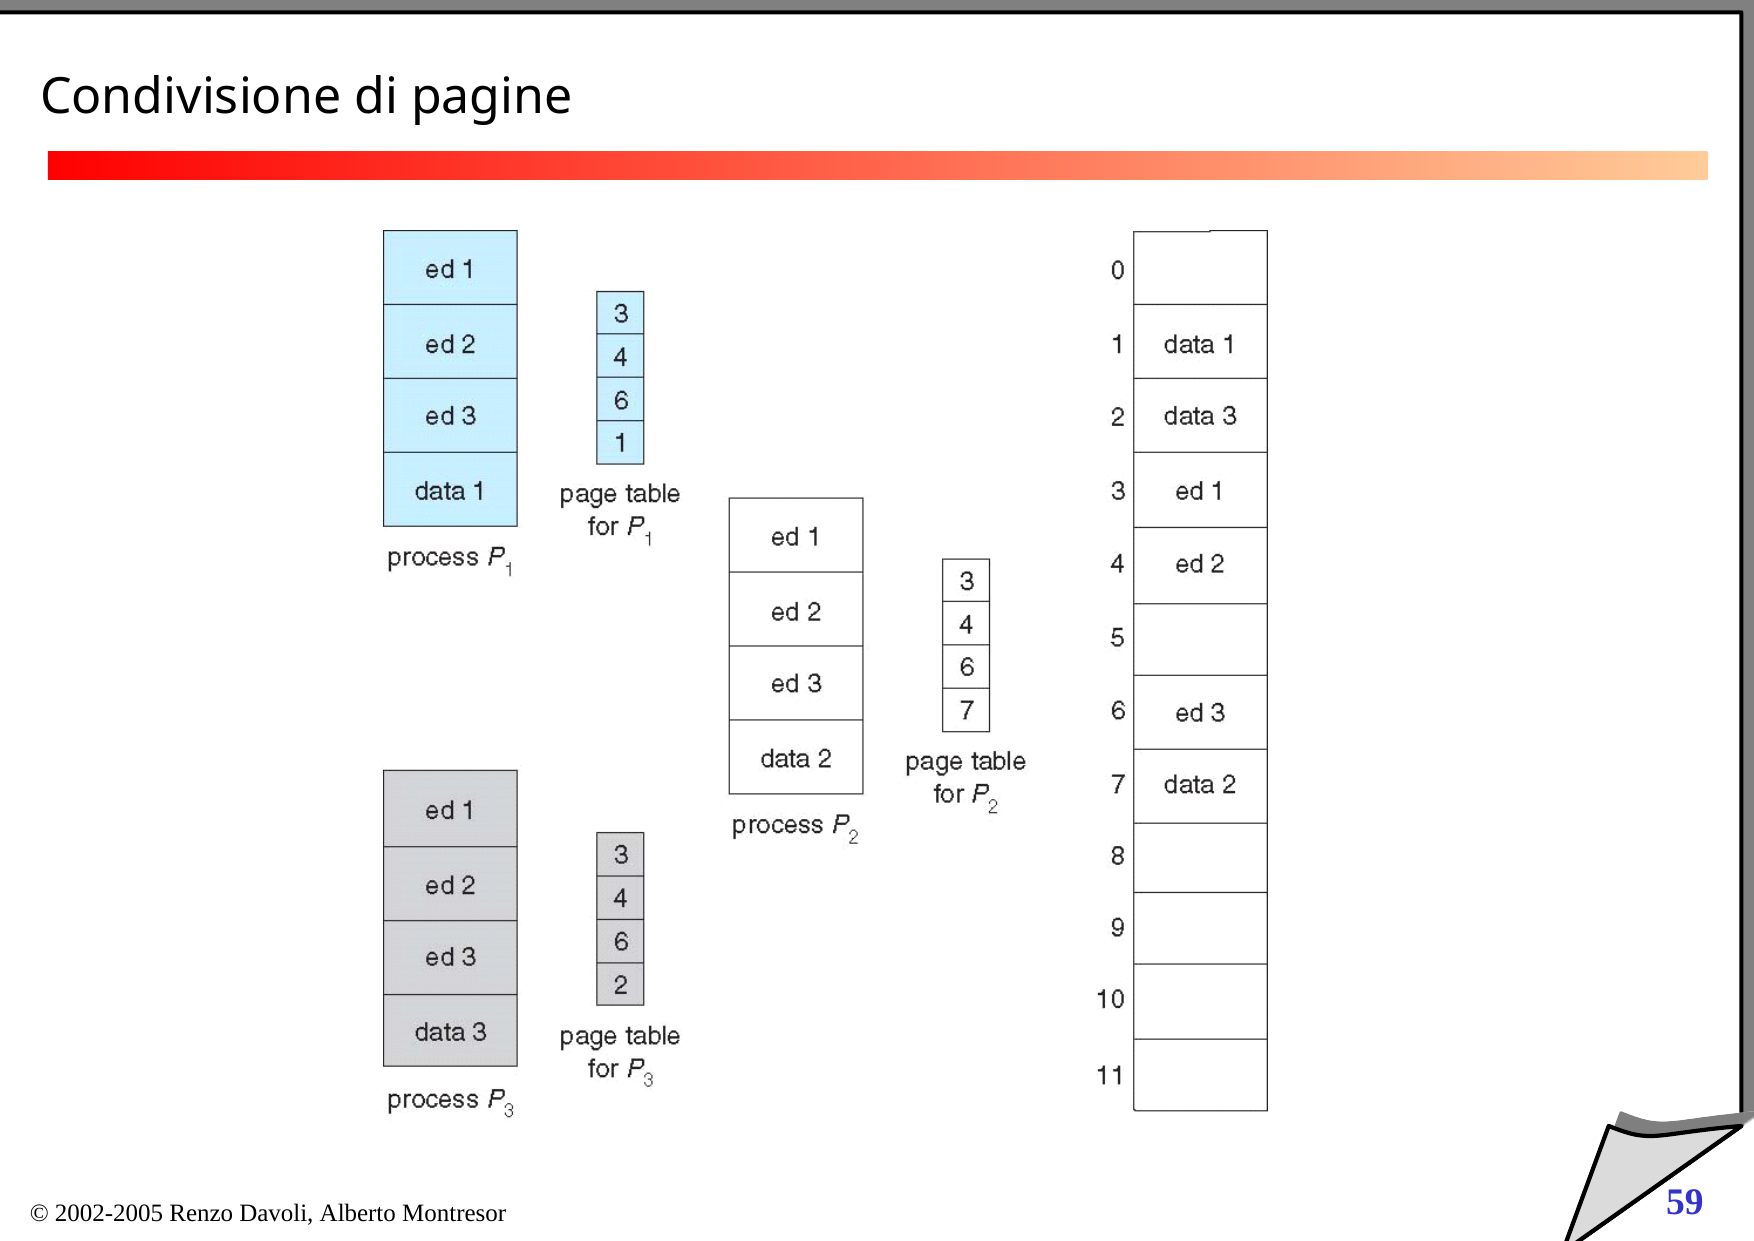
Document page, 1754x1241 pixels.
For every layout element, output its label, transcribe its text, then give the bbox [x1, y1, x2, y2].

picture [383, 230, 1268, 1123]
title Condivisione di pagine [40, 49, 1714, 144]
text_box MMU [750, 152, 754, 179]
